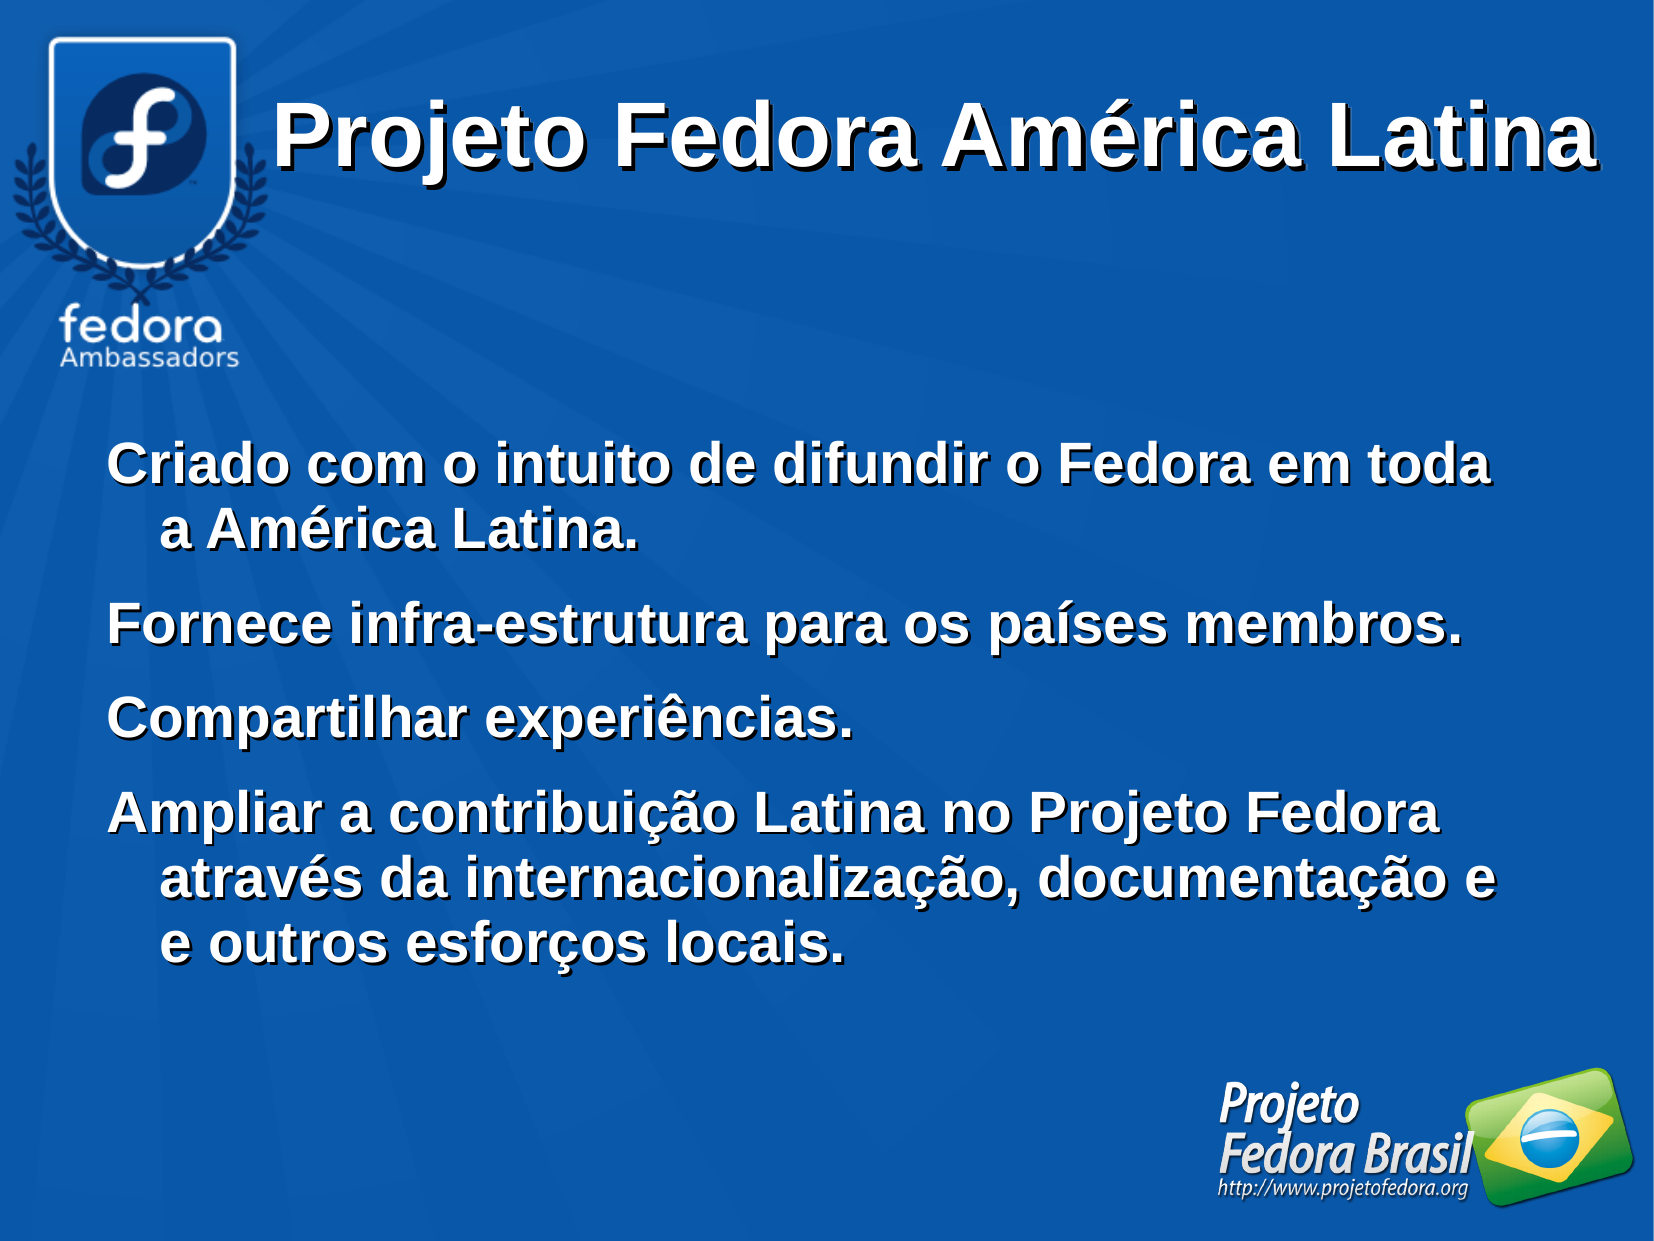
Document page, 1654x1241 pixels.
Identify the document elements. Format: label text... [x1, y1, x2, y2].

picture [0, 0, 1654, 1241]
list Criado com o intuito de difundir o Fedora em toda a América Latina. Fornece infra-estrutura para os países membros. Compartilhar experiências. Ampliar a contribuição Latina no Projeto Fedora através da internacionalização, documentação e e outros esforços locais. [88, 431, 1506, 1241]
title Projeto Fedora América Latina [271, 39, 1654, 232]
